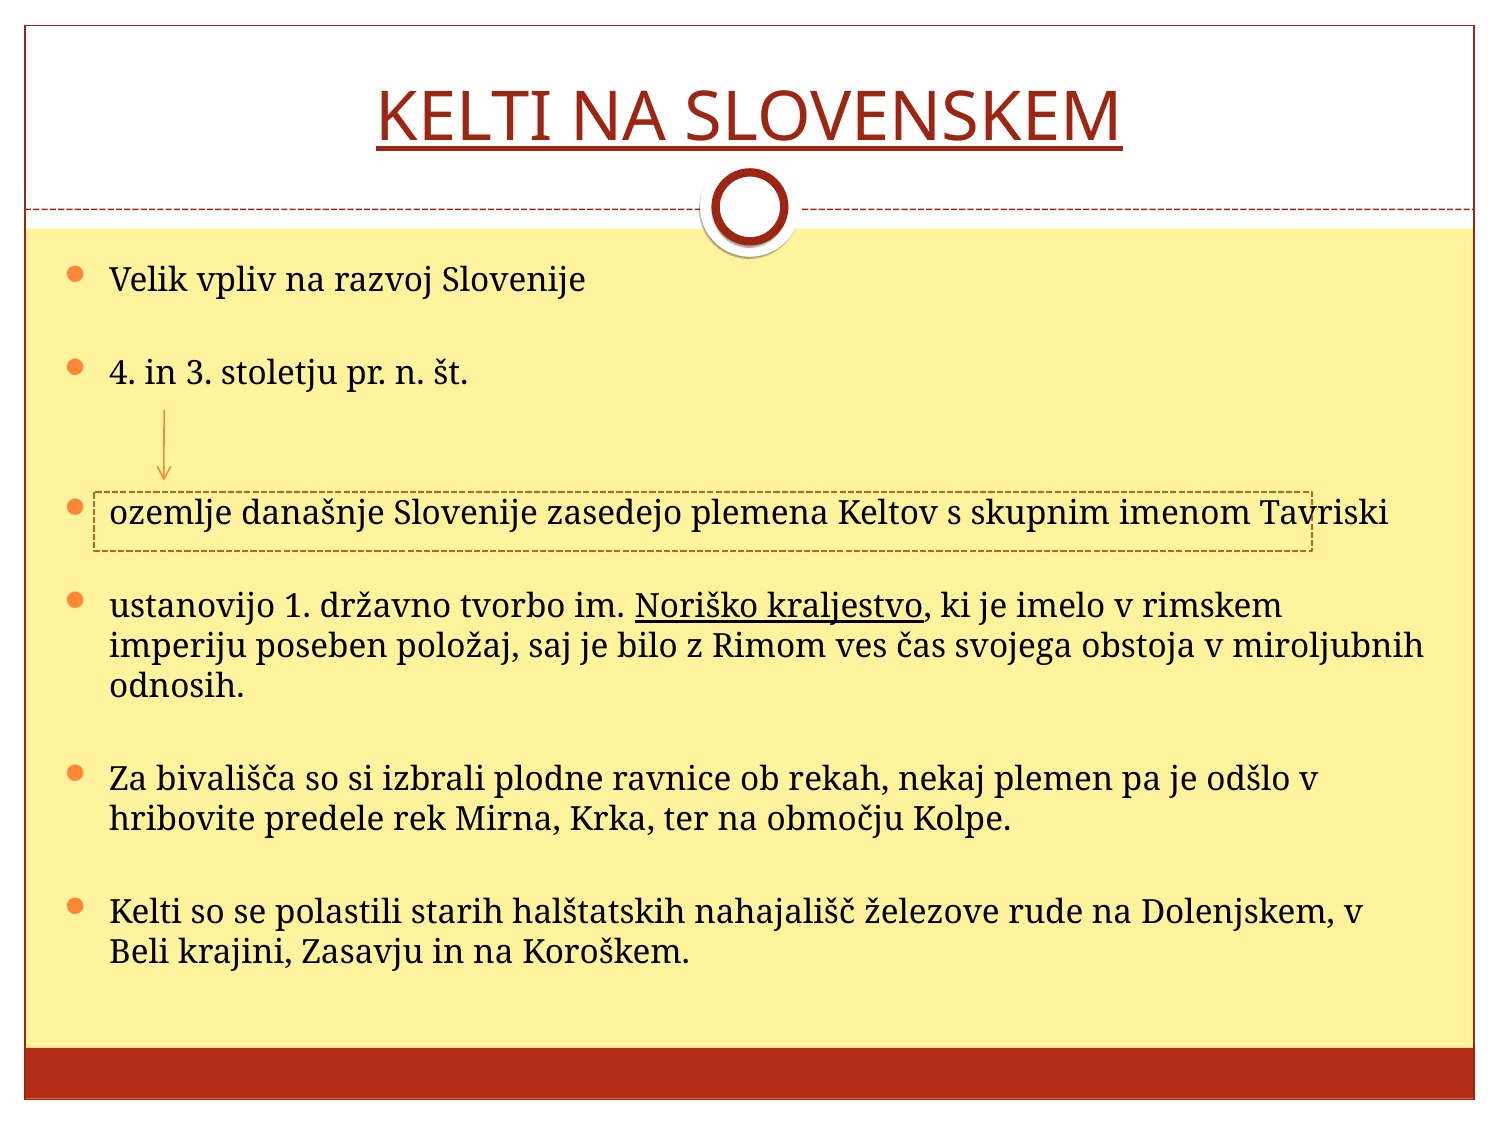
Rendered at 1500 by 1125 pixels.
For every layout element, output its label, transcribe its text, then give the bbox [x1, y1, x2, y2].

title KELTI NA SLOVENSKEM [49, 37, 1450, 162]
list Velik vpliv na razvoj Slovenije 4. in 3. stoletju pr. n. št. ozemlje današnje Slovenije zasedejo plemena Keltov s skupnim imenom Tavriski ustanovijo 1. državno tvorbo im. Noriško kraljestvo, ki je imelo v rimskem imperiju poseben položaj, saj je bilo z Rimom ves čas svojega obstoja v miroljubnih odnosih. Za bivališča so si izbrali plodne ravnice ob rekah, nekaj plemen pa je odšlo v hribovite predele rek Mirna, Krka, ter na območju Kolpe. Kelti so se polastili starih halštatskih nahajališč železove rude na Dolenjskem, v Beli krajini, Zasavju in na Koroškem. [49, 250, 1445, 1001]
